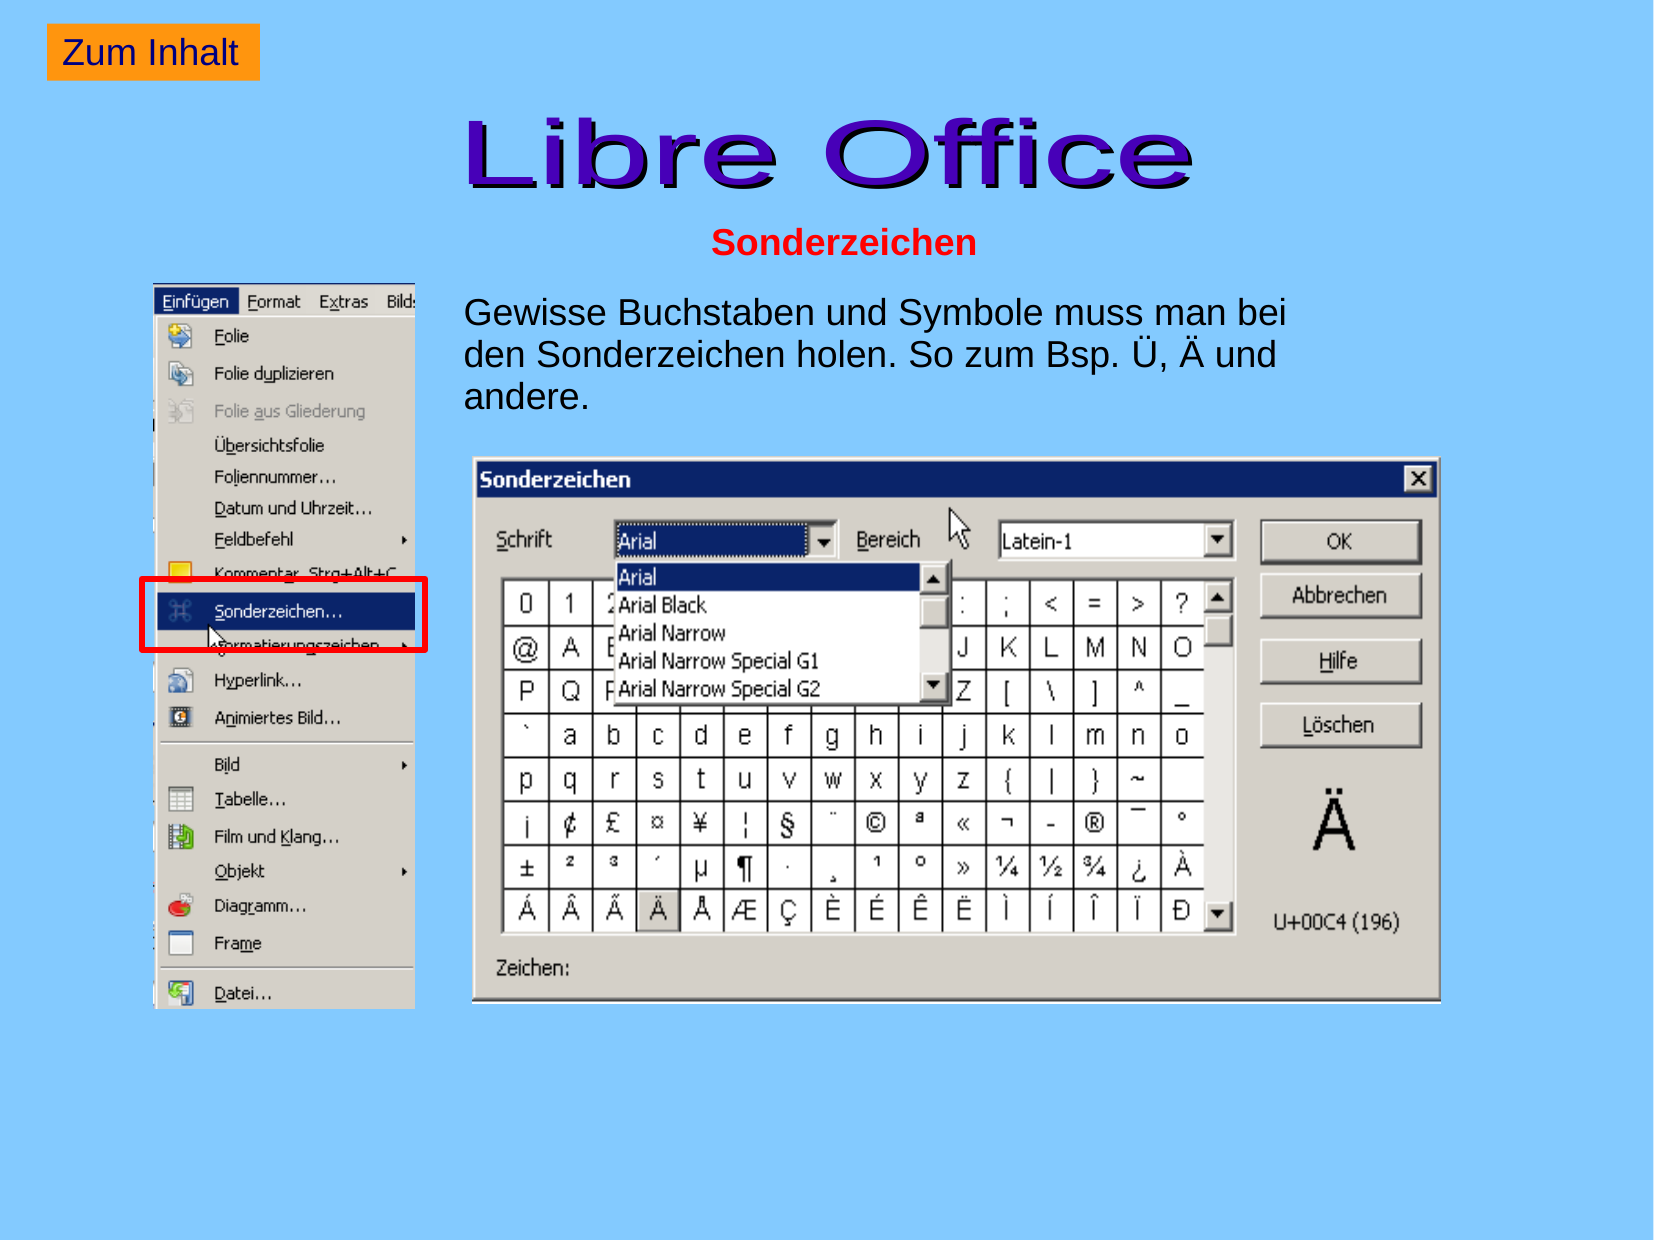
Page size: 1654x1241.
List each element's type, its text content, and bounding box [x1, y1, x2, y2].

title Libre Office [82, 49, 1571, 257]
picture [153, 653, 415, 1009]
text_box Zum Inhalt [47, 23, 260, 81]
picture [153, 283, 415, 576]
picture [153, 582, 415, 647]
text_box Sonderzeichen [472, 213, 1217, 272]
picture [472, 456, 1441, 1004]
text_box Gewisse Buchstaben und Symbole muss man bei den Sonderzeichen holen. So zum Bsp. Ü, Ä und andere. [448, 284, 1335, 426]
